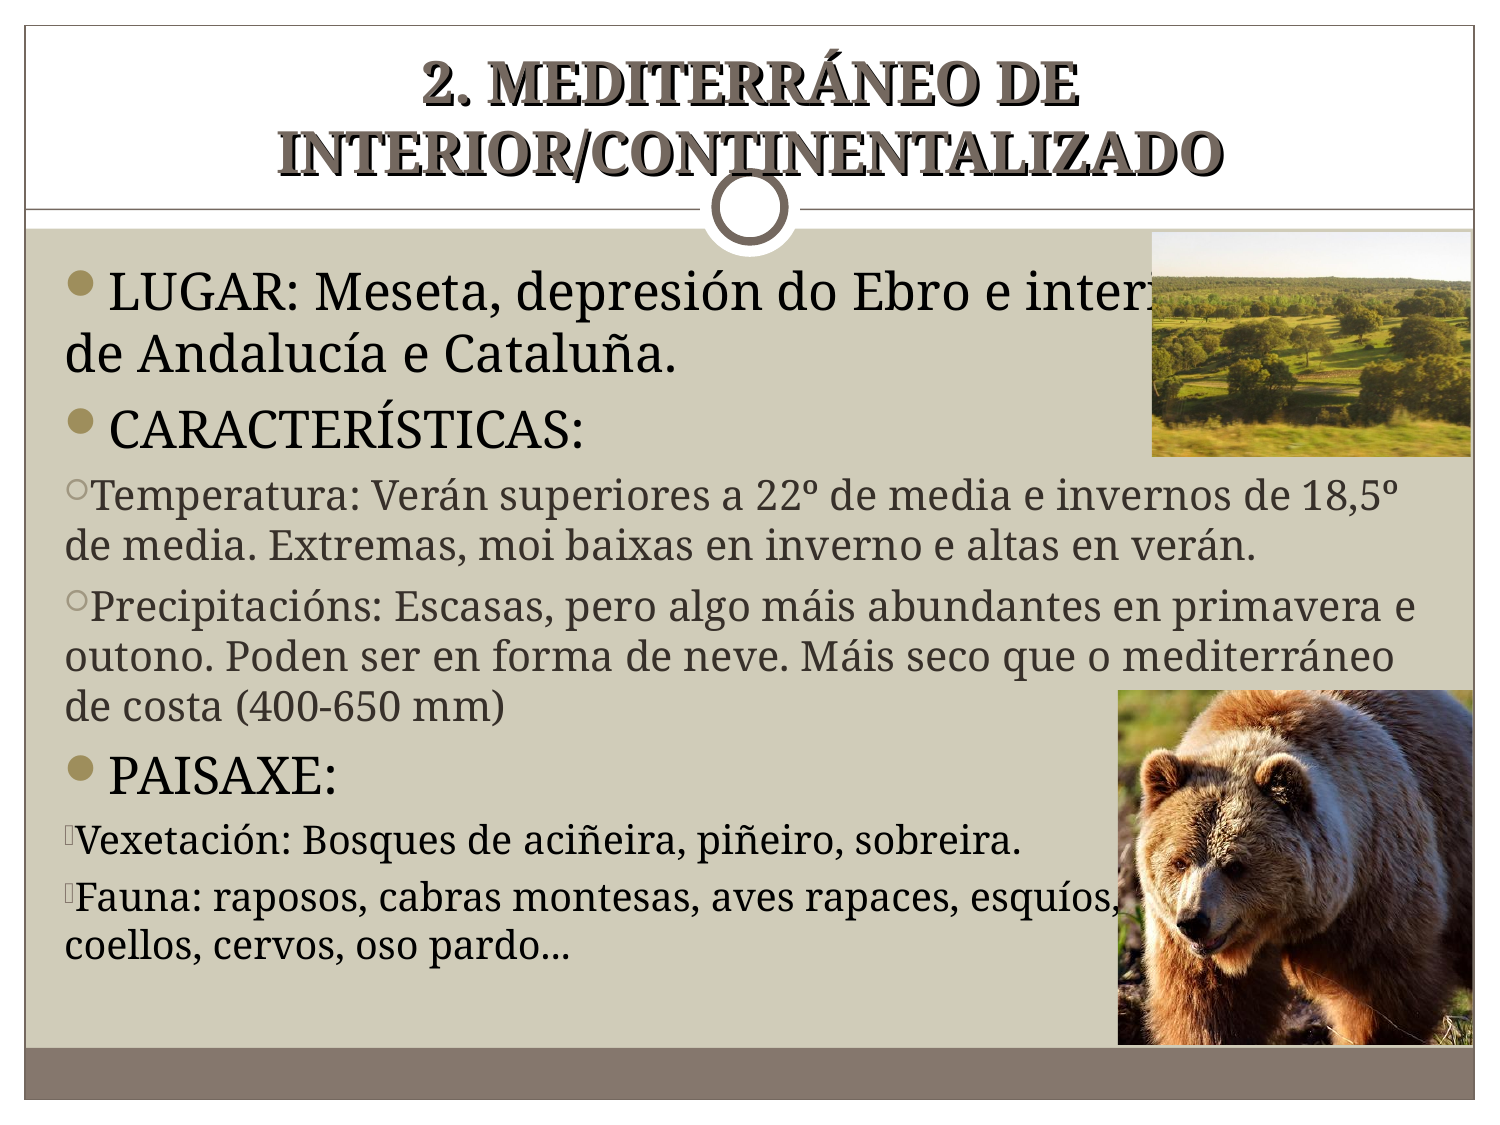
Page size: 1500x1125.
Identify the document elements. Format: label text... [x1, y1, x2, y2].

picture [1151, 232, 1471, 457]
list LUGAR: Meseta, depresión do Ebro e interior de Andalucía e Cataluña. CARACTERÍSTICAS: Temperatura: Verán superiores a 22º de media e invernos de 18,5º de media. Extremas, moi baixas en inverno e altas en verán. Precipitacións: Escasas, pero algo máis abundantes en primavera e outono. Poden ser en forma de neve. Máis seco que o mediterráneo de costa (400-650 mm) PAISAXE: Vexetación: Bosques de aciñeira, piñeiro, sobreira. Fauna: raposos, cabras montesas, aves rapaces, esquíos, coellos, cervos, oso pardo... [49, 250, 1445, 1001]
title 2. MEDITERRÁNEO DE INTERIOR/CONTINENTALIZADO [29, 37, 1471, 173]
picture [1117, 690, 1473, 1045]
